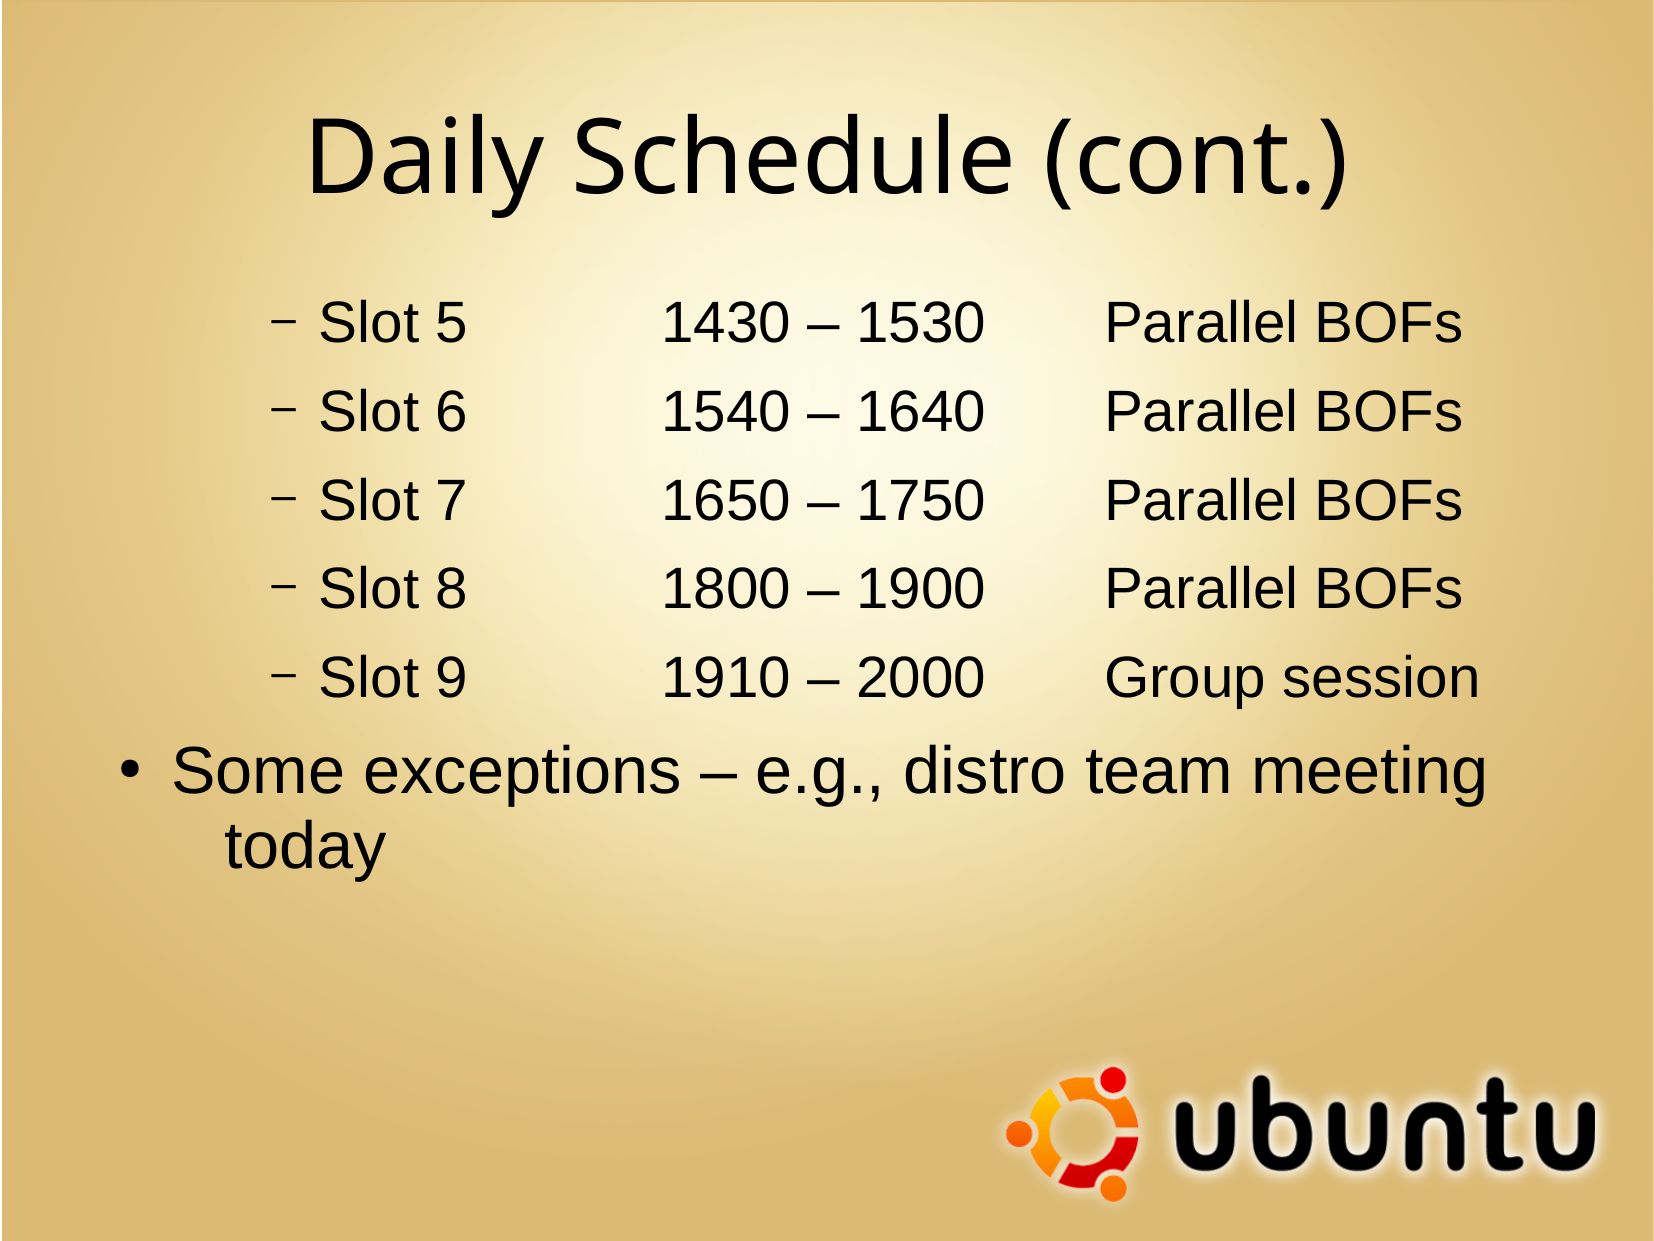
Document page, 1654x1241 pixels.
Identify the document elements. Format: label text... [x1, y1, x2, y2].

list Slot 5 1430 – 1530 Parallel BOFs Slot 6 1540 – 1640 Parallel BOFs Slot 7 1650 – 1750 Parallel BOFs Slot 8 1800 – 1900 Parallel BOFs Slot 9 1910 – 2000 Group session Some exceptions – e.g., distro team meeting today [82, 290, 1571, 1109]
title Daily Schedule (cont.) [82, 49, 1571, 257]
picture [2, 0, 1654, 1241]
